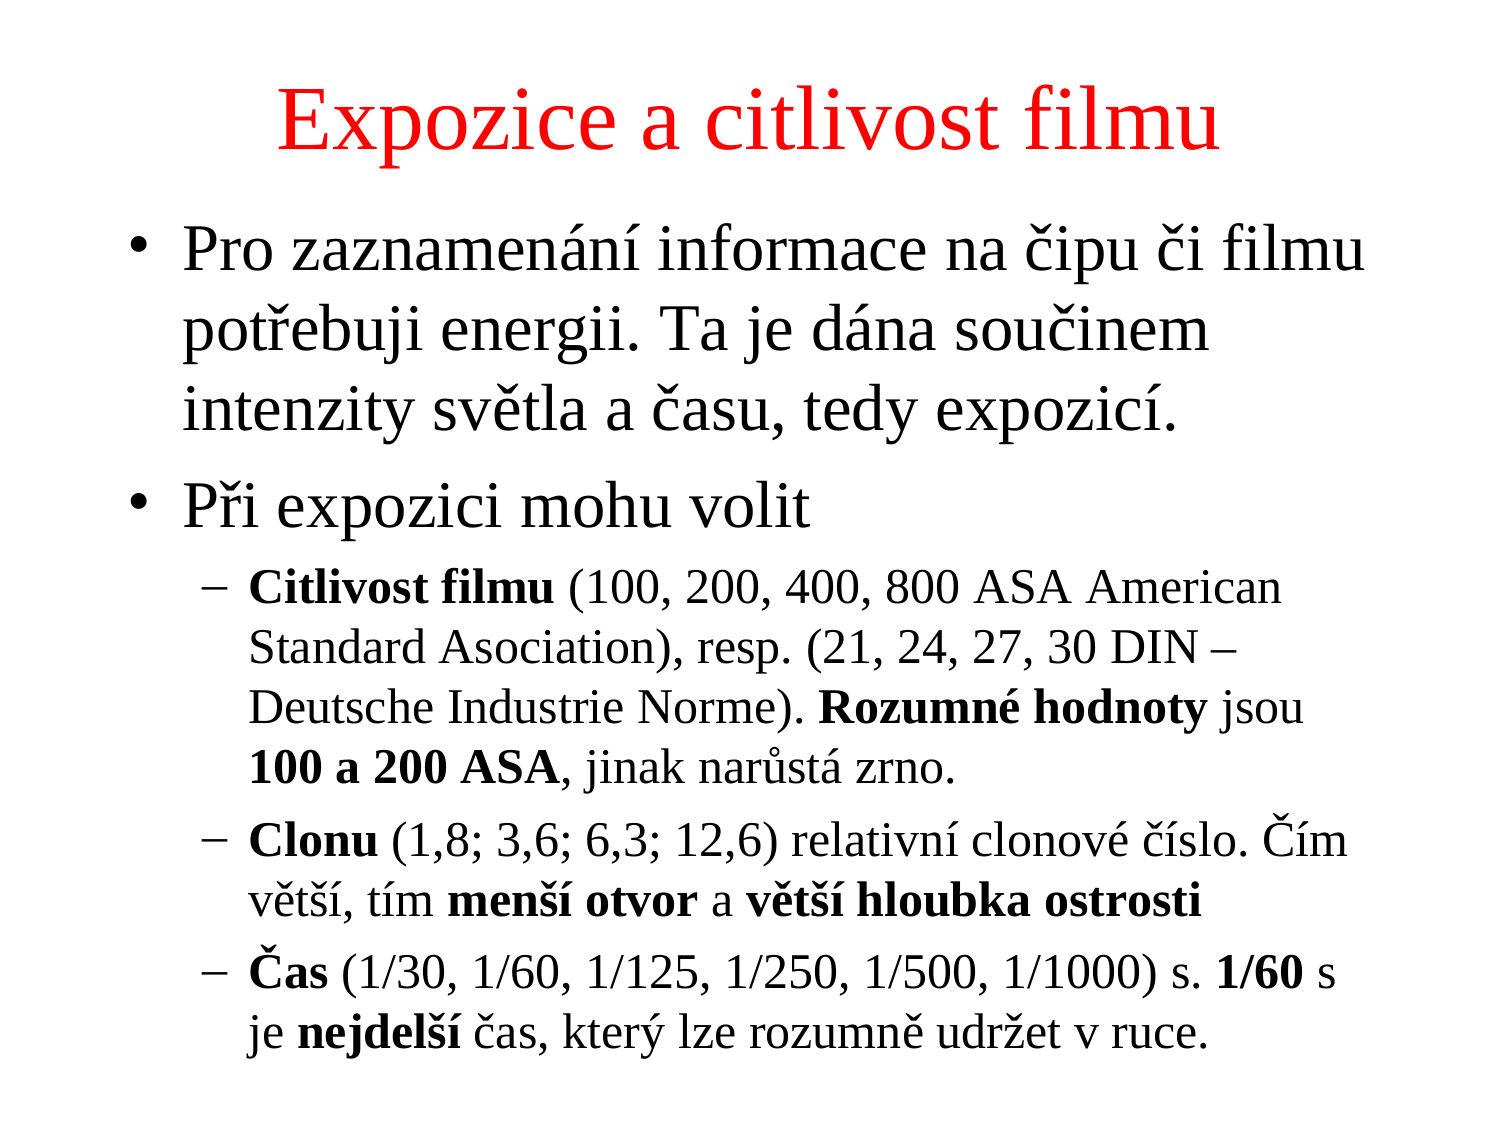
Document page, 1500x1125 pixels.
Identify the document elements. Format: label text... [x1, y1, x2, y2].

list Pro zaznamenání informace na čipu či filmu potřebuji energii. Ta je dána součinem intenzity světla a času, tedy expozicí. Při expozici mohu volit Citlivost filmu (100, 200, 400, 800 ASA American Standard Asociation), resp. (21, 24, 27, 30 DIN – Deutsche Industrie Norme). Rozumné hodnoty jsou 100 a 200 ASA, jinak narůstá zrno. Clonu (1,8; 3,6; 6,3; 12,6) relativní clonové číslo. Čím větší, tím menší otvor a větší hloubka ostrosti Čas (1/30, 1/60, 1/125, 1/250, 1/500, 1/1000) s. 1/60 s je nejdelší čas, který lze rozumně udržet v ruce. [112, 196, 1388, 1083]
title Expozice a citlivost filmu [112, 18, 1388, 196]
